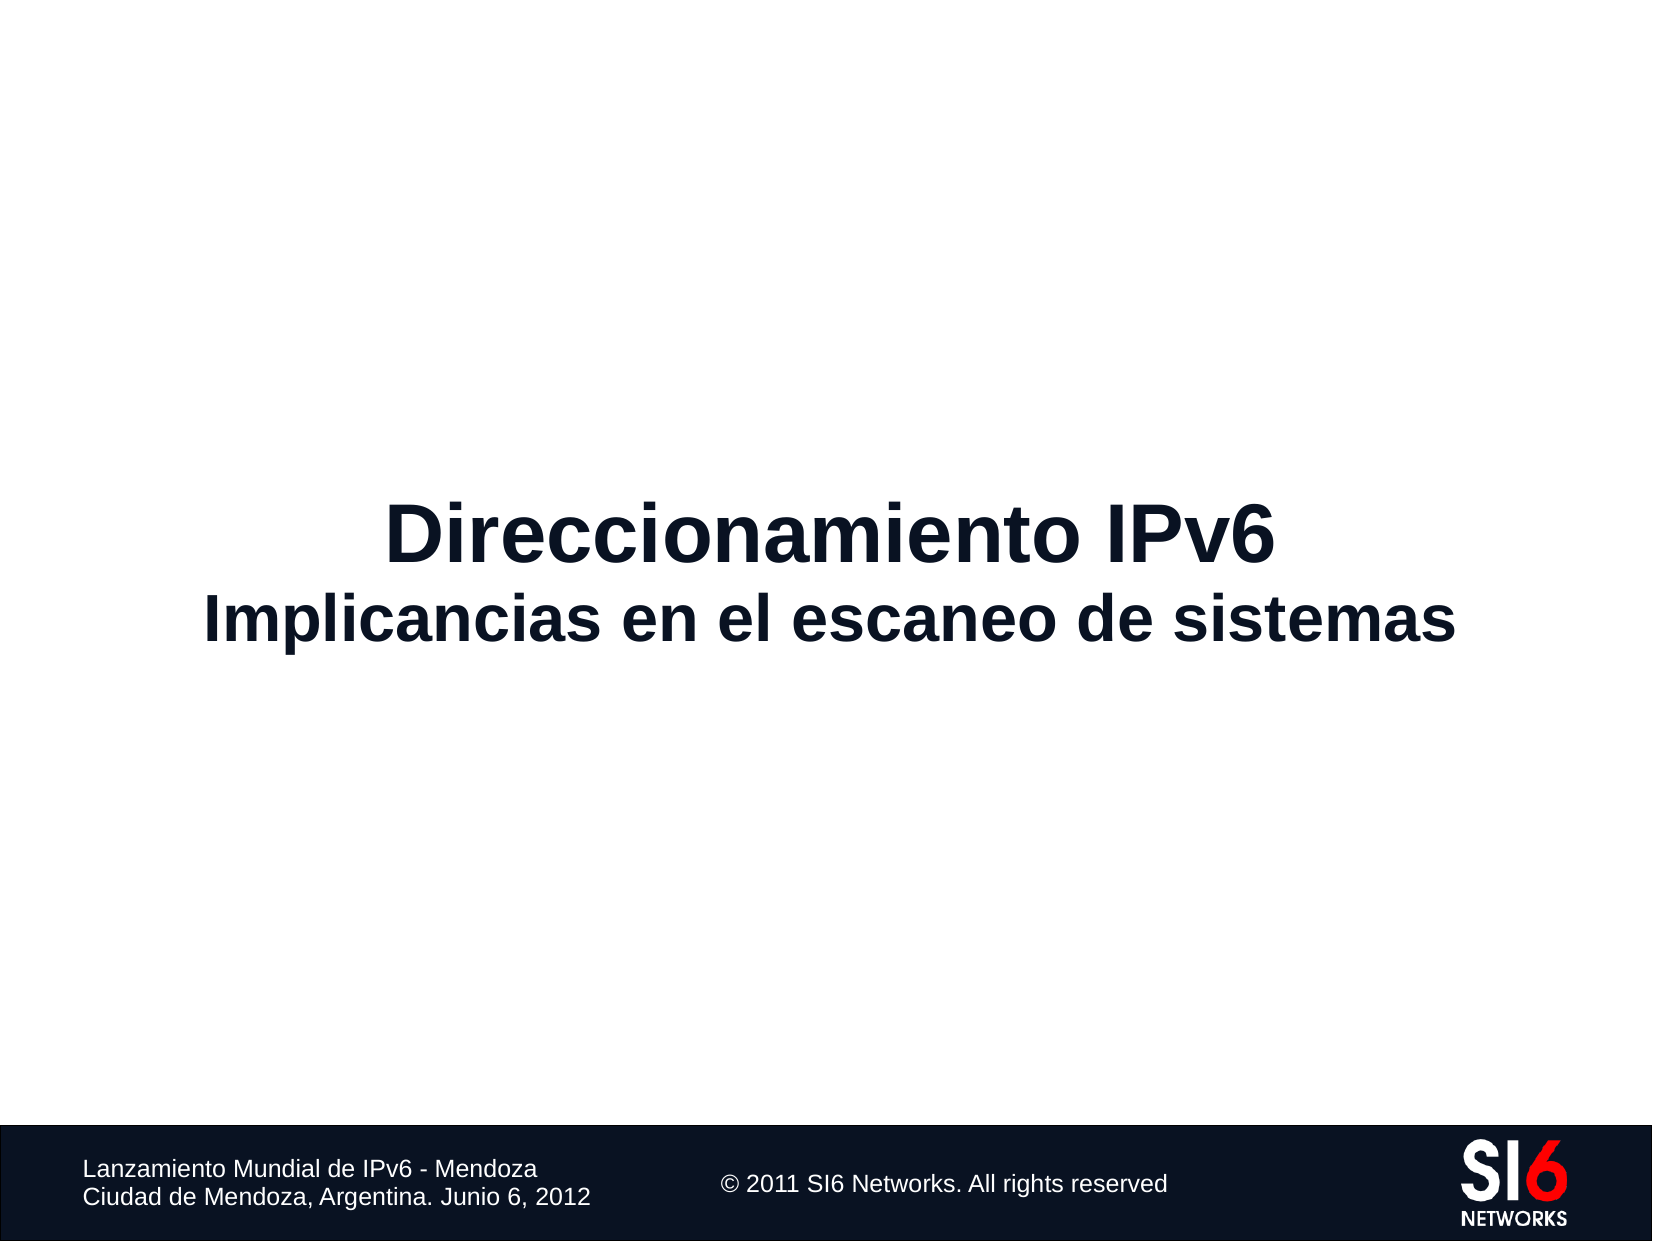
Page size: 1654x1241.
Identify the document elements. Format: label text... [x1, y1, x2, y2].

picture [1461, 1139, 1567, 1226]
title Direccionamiento IPv6 Implicancias en el escaneo de sistemas [86, 467, 1576, 676]
